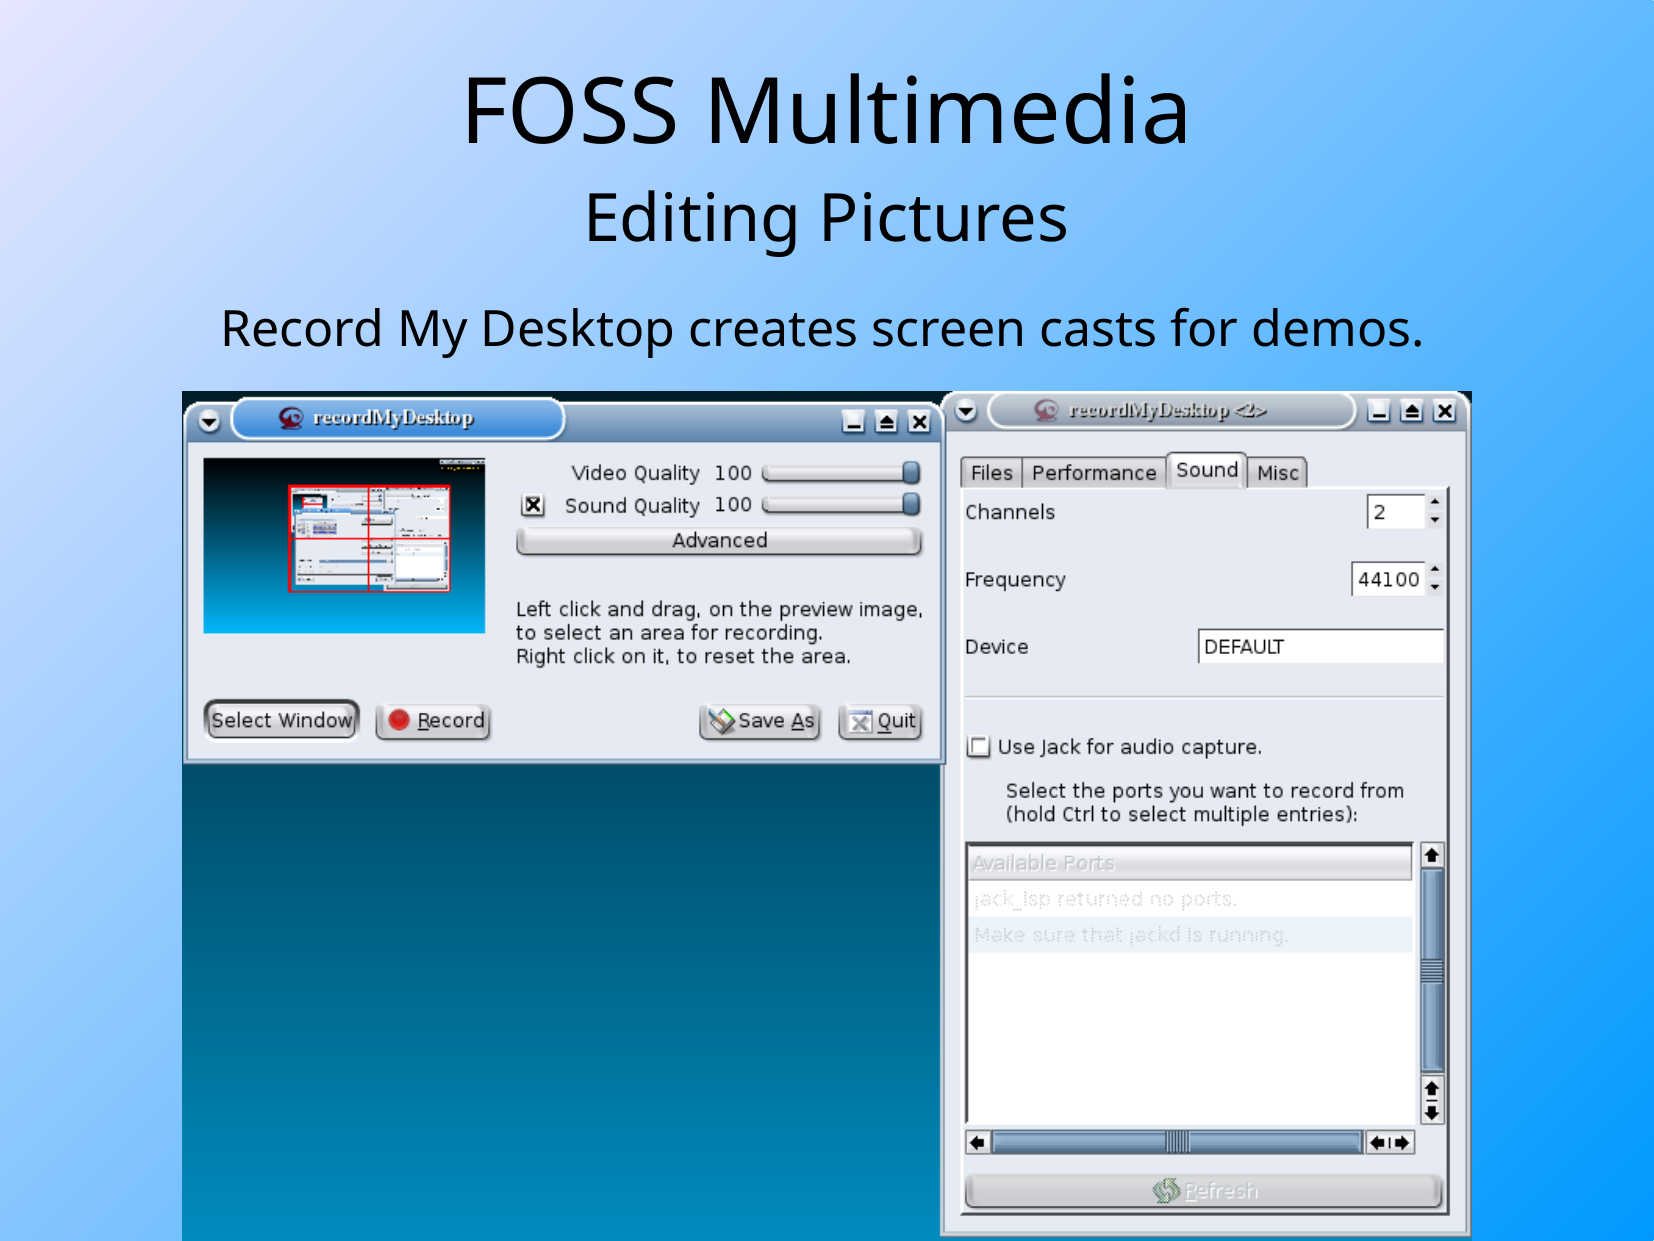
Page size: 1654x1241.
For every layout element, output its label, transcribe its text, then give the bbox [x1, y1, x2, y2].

text_box Record My Desktop creates screen casts for demos. [205, 285, 1456, 366]
title FOSS Multimedia Editing Pictures [82, 50, 1571, 256]
picture [182, 391, 1472, 1237]
